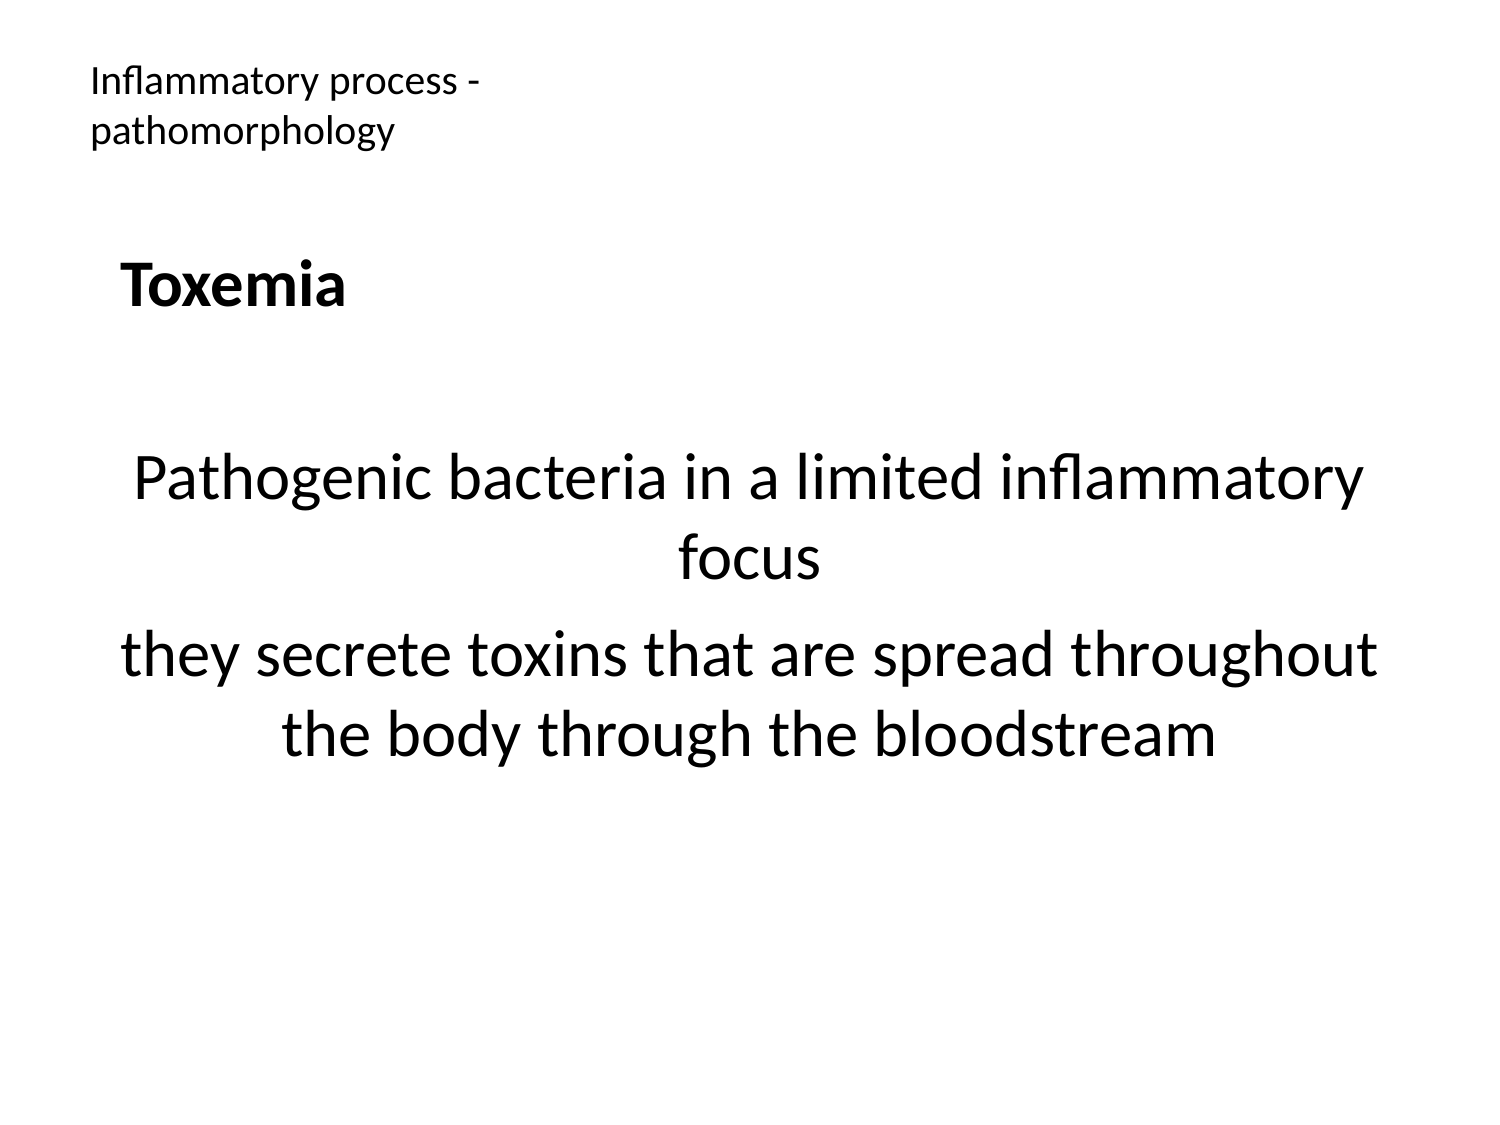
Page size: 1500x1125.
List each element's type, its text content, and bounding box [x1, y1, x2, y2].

title Inflammatory process - pathomorphology [75, 45, 680, 114]
list Toxemia Pathogenic bacteria in a limited inflammatory focus they secrete toxins that are spread throughout the body through the bloodstream [75, 231, 1426, 1005]
